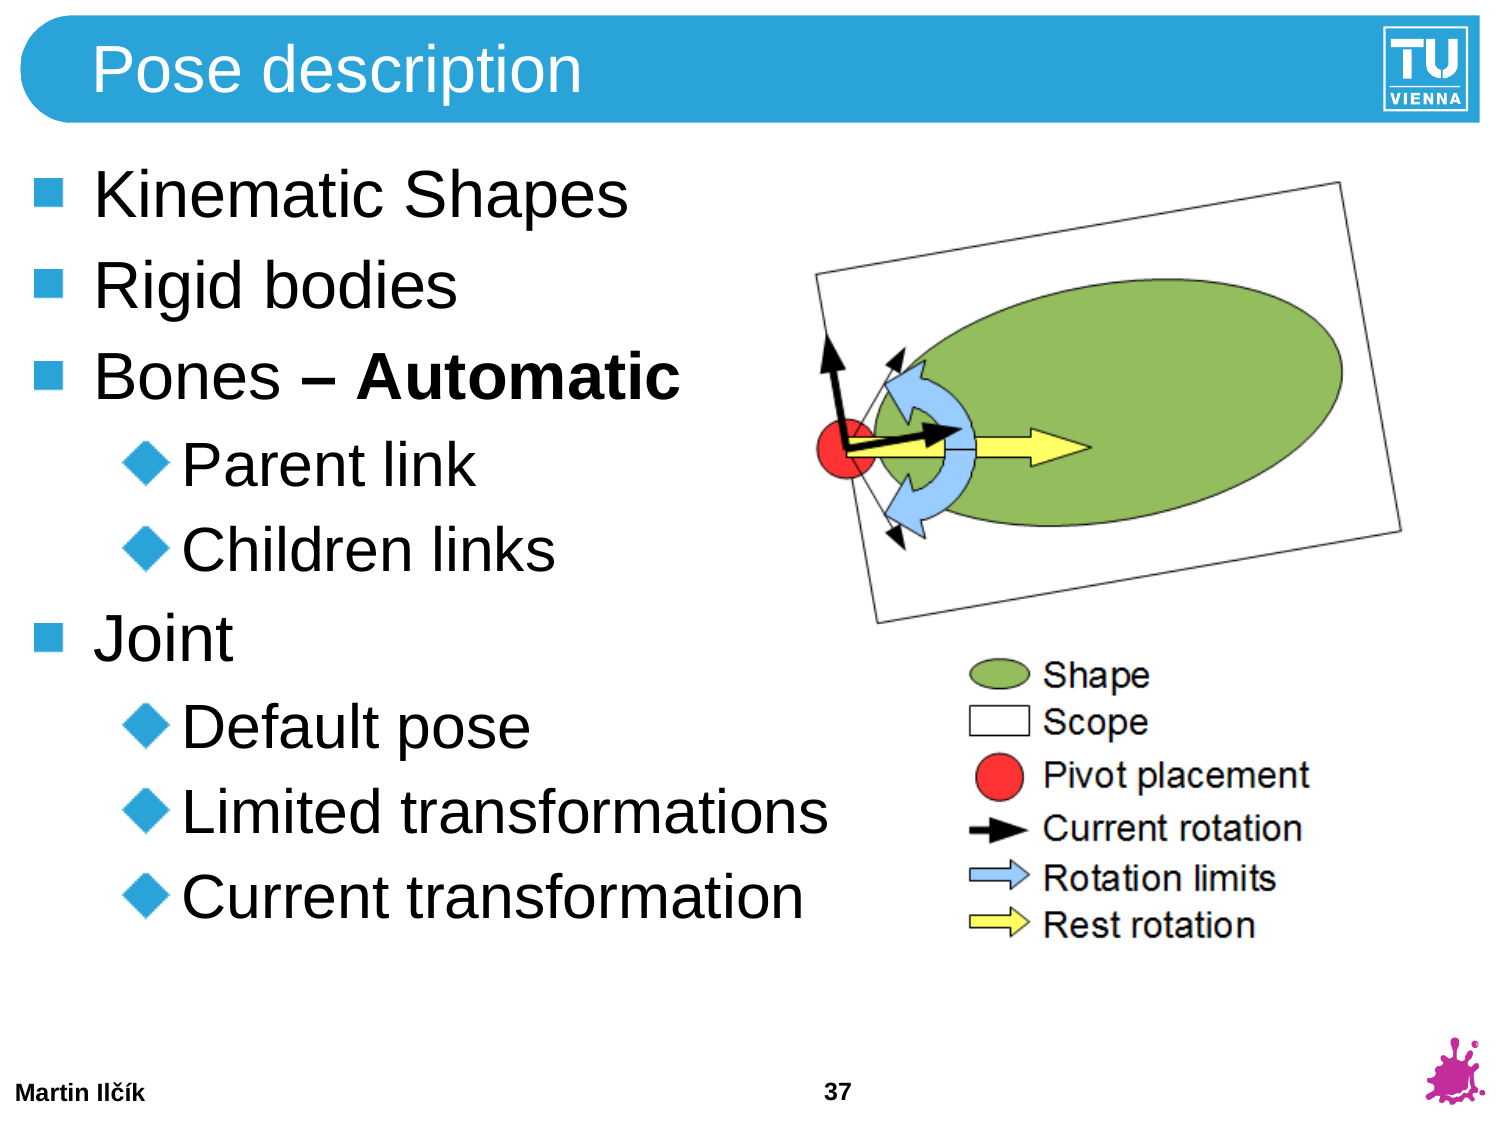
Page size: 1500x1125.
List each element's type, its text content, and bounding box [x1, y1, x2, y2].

list Kinematic Shapes Rigid bodies Bones – Automatic Parent link Children links Joint Default pose Limited transformations Current transformation [19, 148, 1481, 1047]
title Pose description [76, 7, 1350, 132]
text_box 44 [749, 1067, 927, 1117]
text_box Martin Ilčík [0, 1068, 617, 1117]
